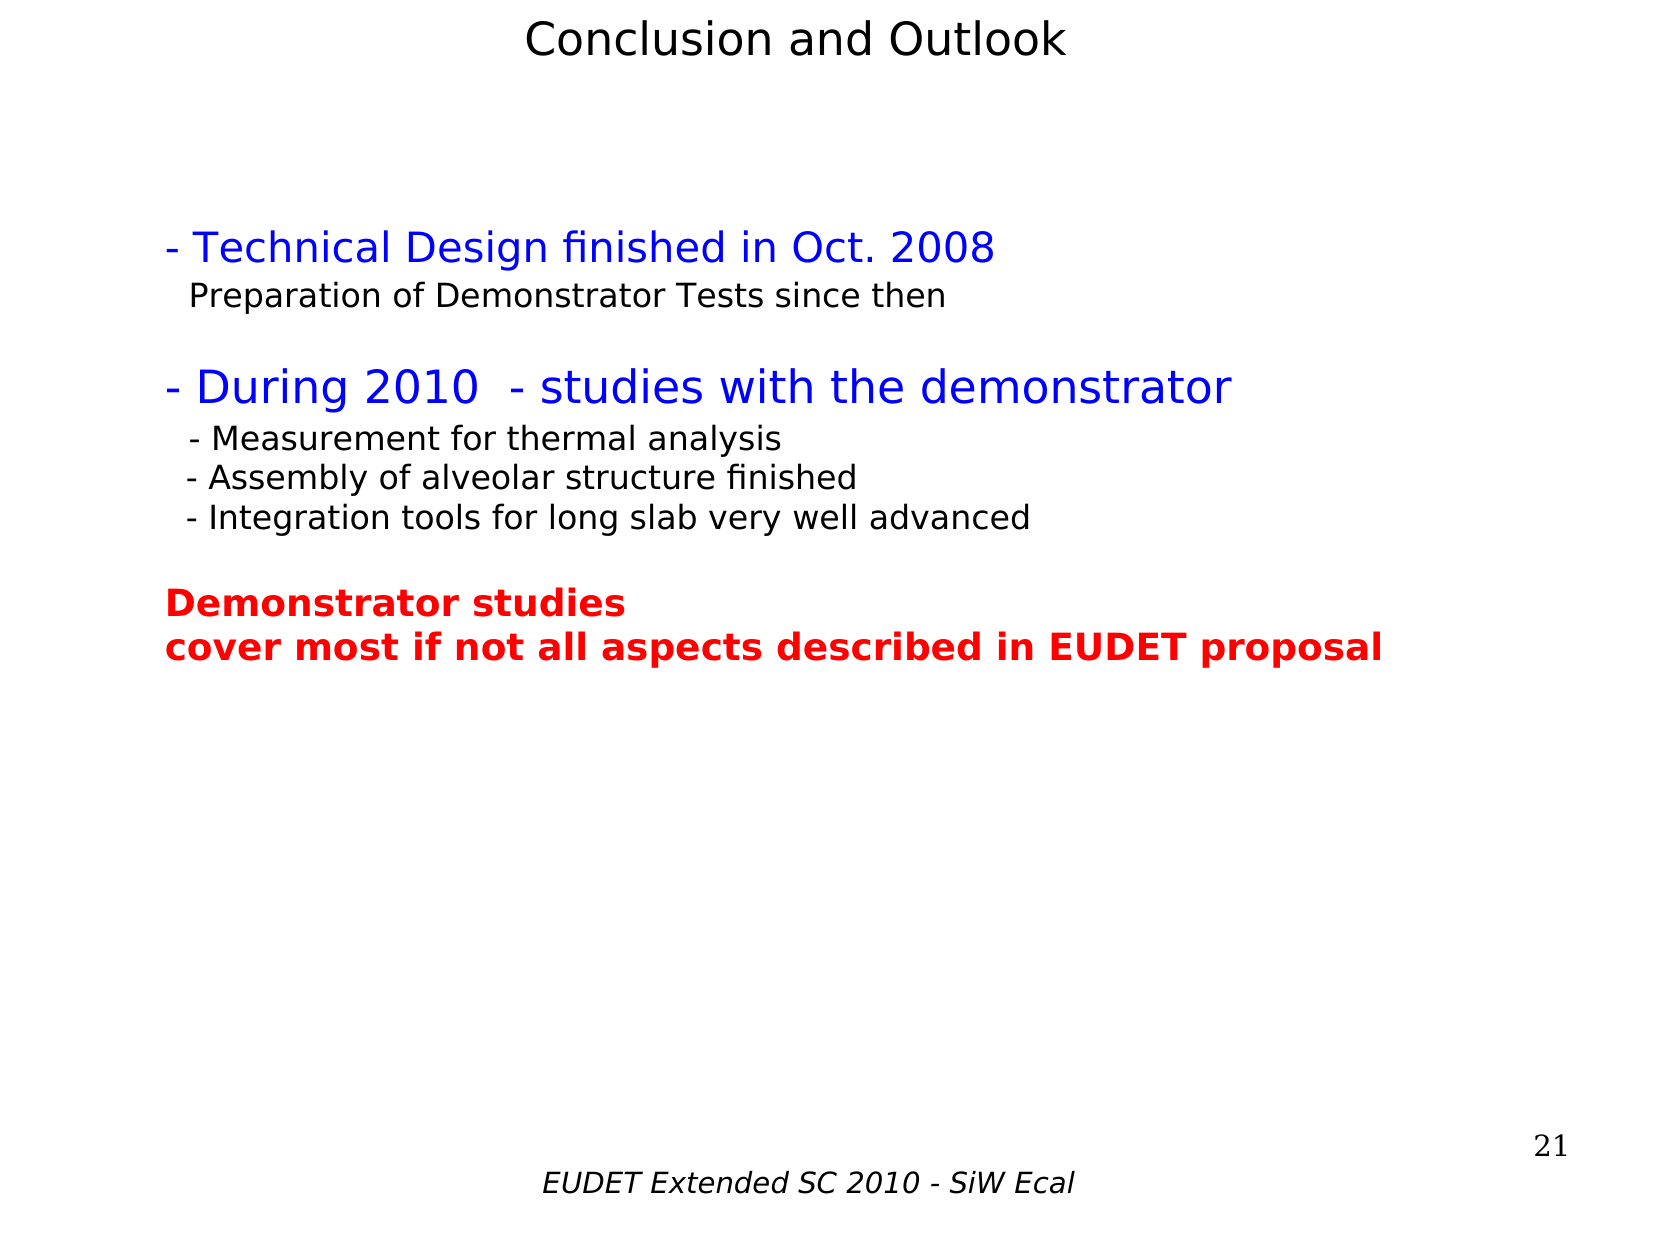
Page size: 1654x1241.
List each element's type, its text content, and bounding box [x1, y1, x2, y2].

text_box - Technical Design finished in Oct. 2008 Preparation of Demonstrator Tests since then - During 2010 - studies with the demonstrator - Measurement for thermal analysis - Assembly of alveolar structure finished - Integration tools for long slab very well advanced Demonstrator studies cover most if not all aspects described in EUDET proposal [150, 216, 1465, 797]
text_box Conclusion and Outlook [509, 4, 1072, 73]
